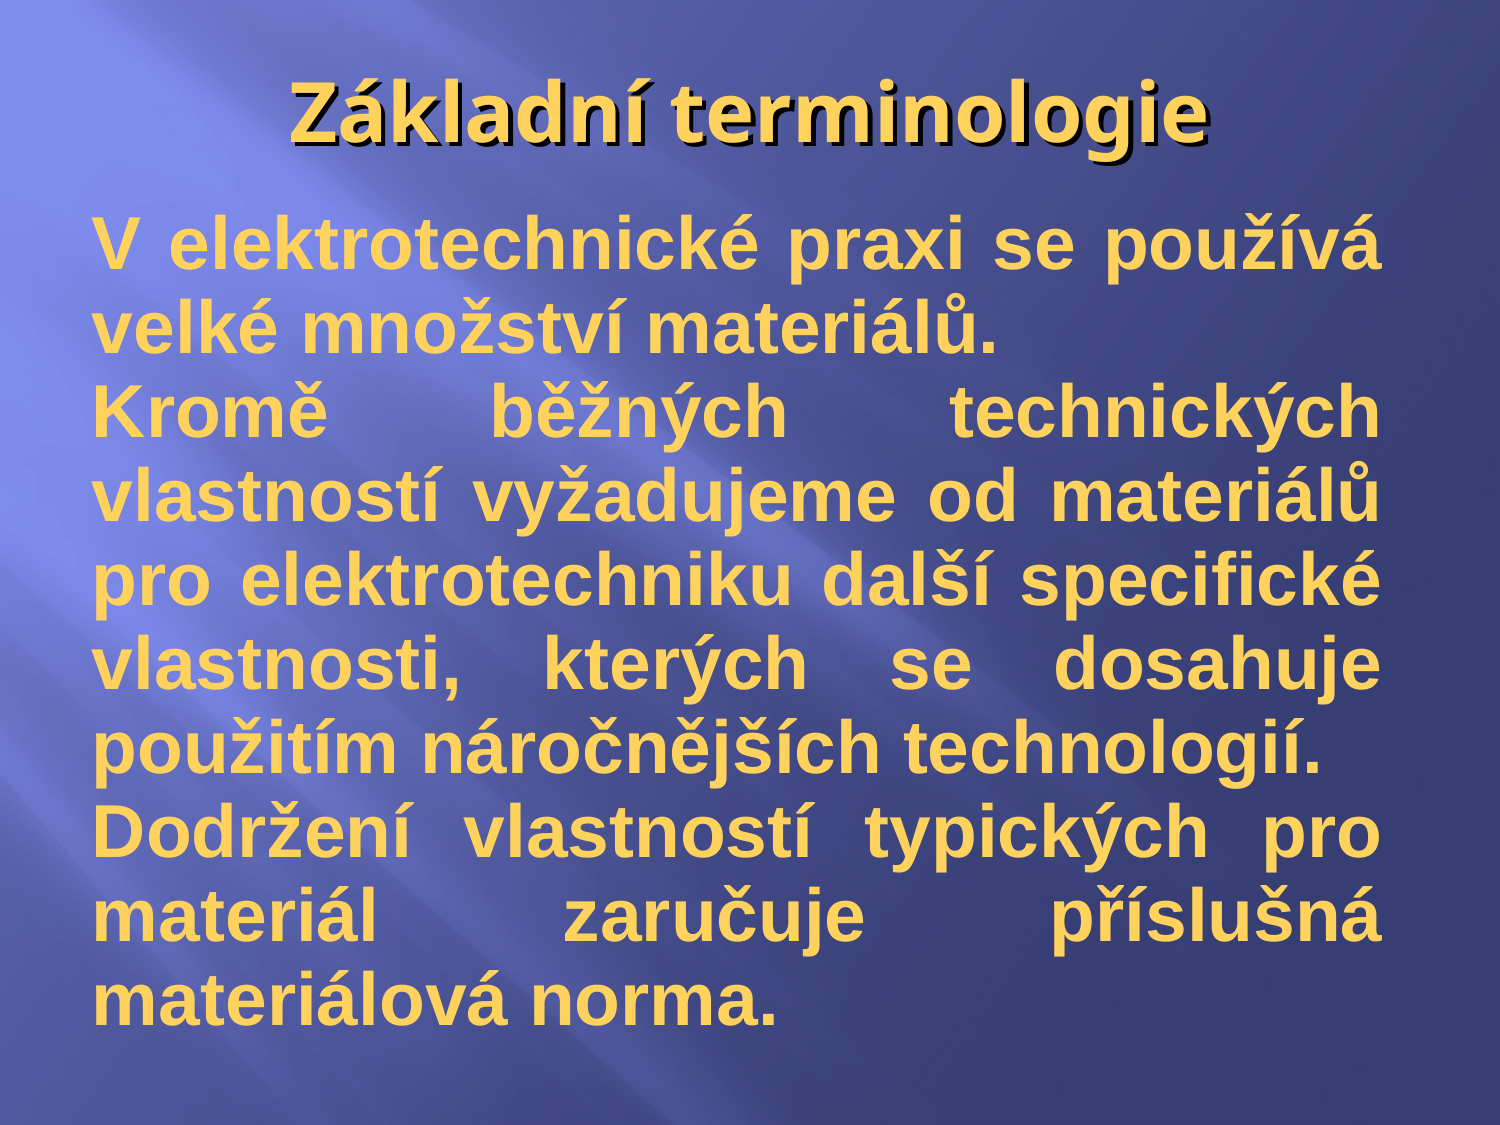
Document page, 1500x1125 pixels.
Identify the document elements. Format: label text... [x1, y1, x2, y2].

picture [0, 0, 1500, 1125]
text_box V elektrotechnické praxi se používá velké množství materiálů. Kromě běžných technických vlastností vyžadujeme od materiálů pro elektrotechniku další specifické vlastnosti, kterých se dosahuje použitím náročnějších technologií. Dodržení vlastností typických pro materiál zaručuje příslušná materiálová norma. [76, 172, 1447, 1071]
title Základní terminologie [75, 45, 1426, 173]
